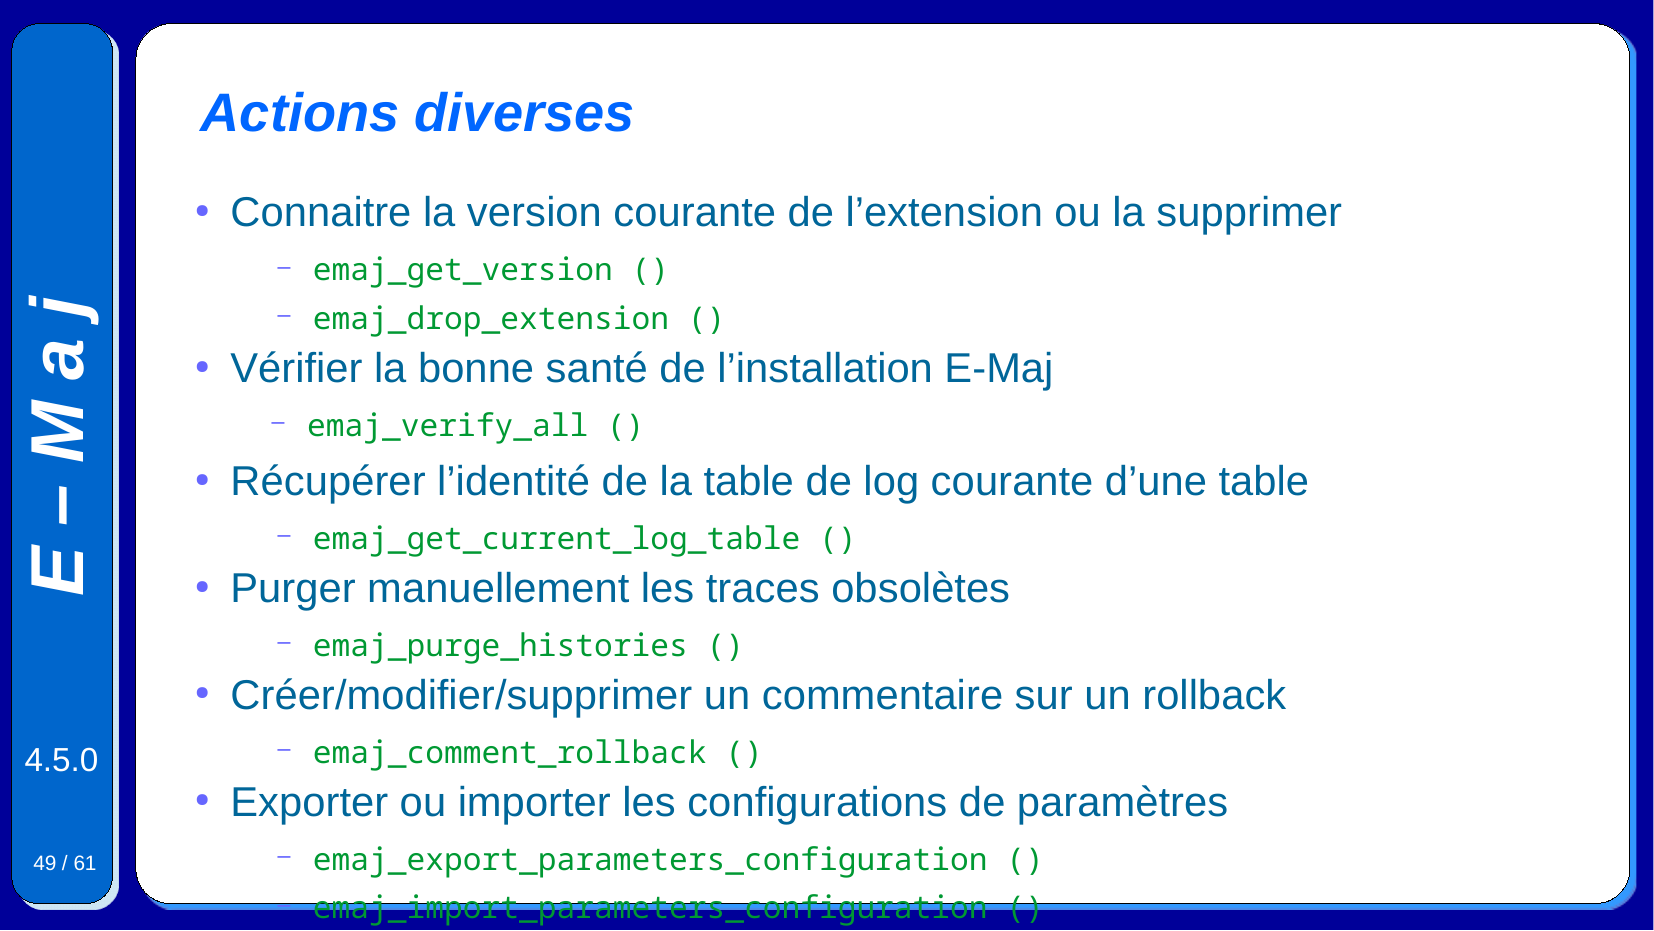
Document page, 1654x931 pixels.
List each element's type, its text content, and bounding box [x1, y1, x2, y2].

list Connaitre la version courante de l’extension ou la supprimer emaj_get_version () emaj_drop_extension () Vérifier la bonne santé de l’installation E-Maj emaj_verify_all () Récupérer l’identité de la table de log courante d’une table emaj_get_current_log_table () Purger manuellement les traces obsolètes emaj_purge_histories () Créer/modifier/supprimer un commentaire sur un rollback emaj_comment_rollback () Exporter ou importer les configurations de paramètres emaj_export_parameters_configuration () emaj_import_parameters_configuration () [177, 188, 1587, 877]
title Actions diverses [200, 34, 1575, 188]
